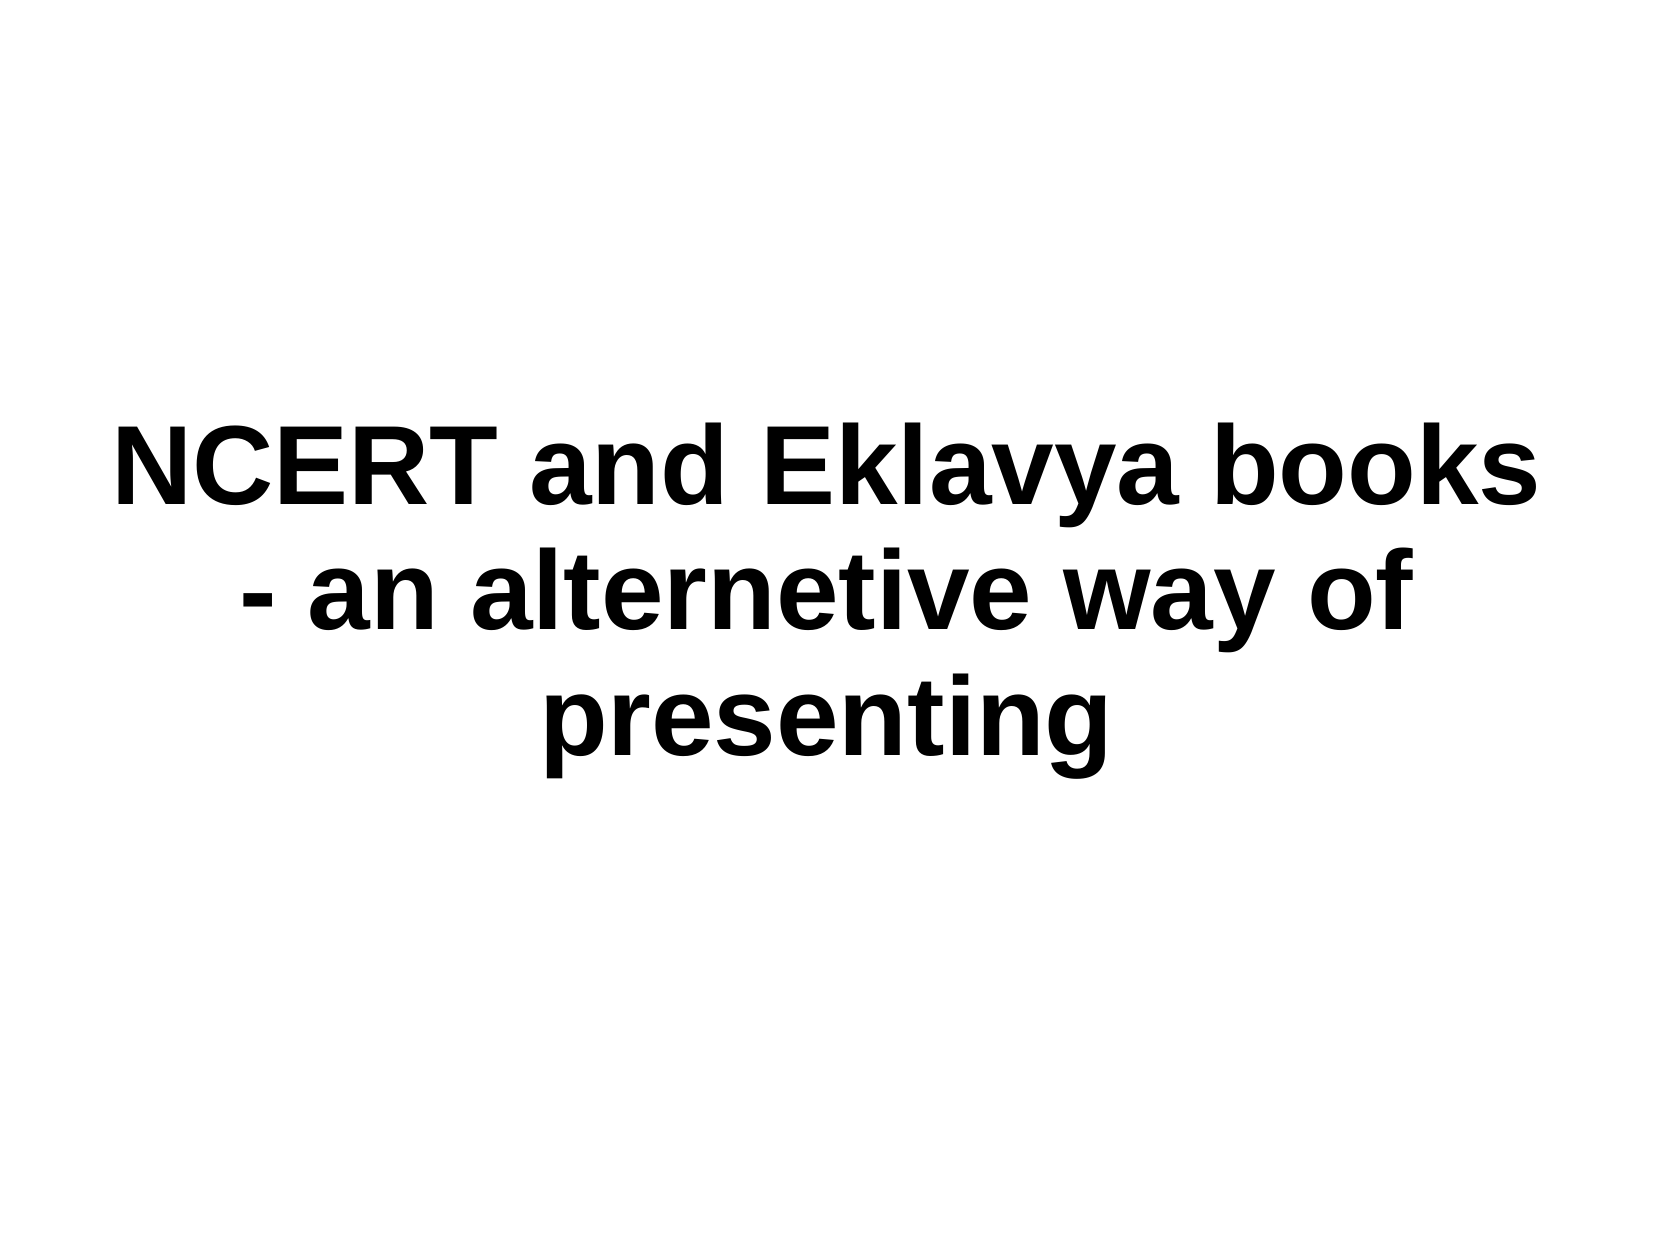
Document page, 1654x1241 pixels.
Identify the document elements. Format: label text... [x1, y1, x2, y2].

subtitle NCERT and Eklavya books - an alternetive way of presenting [82, 206, 1571, 975]
